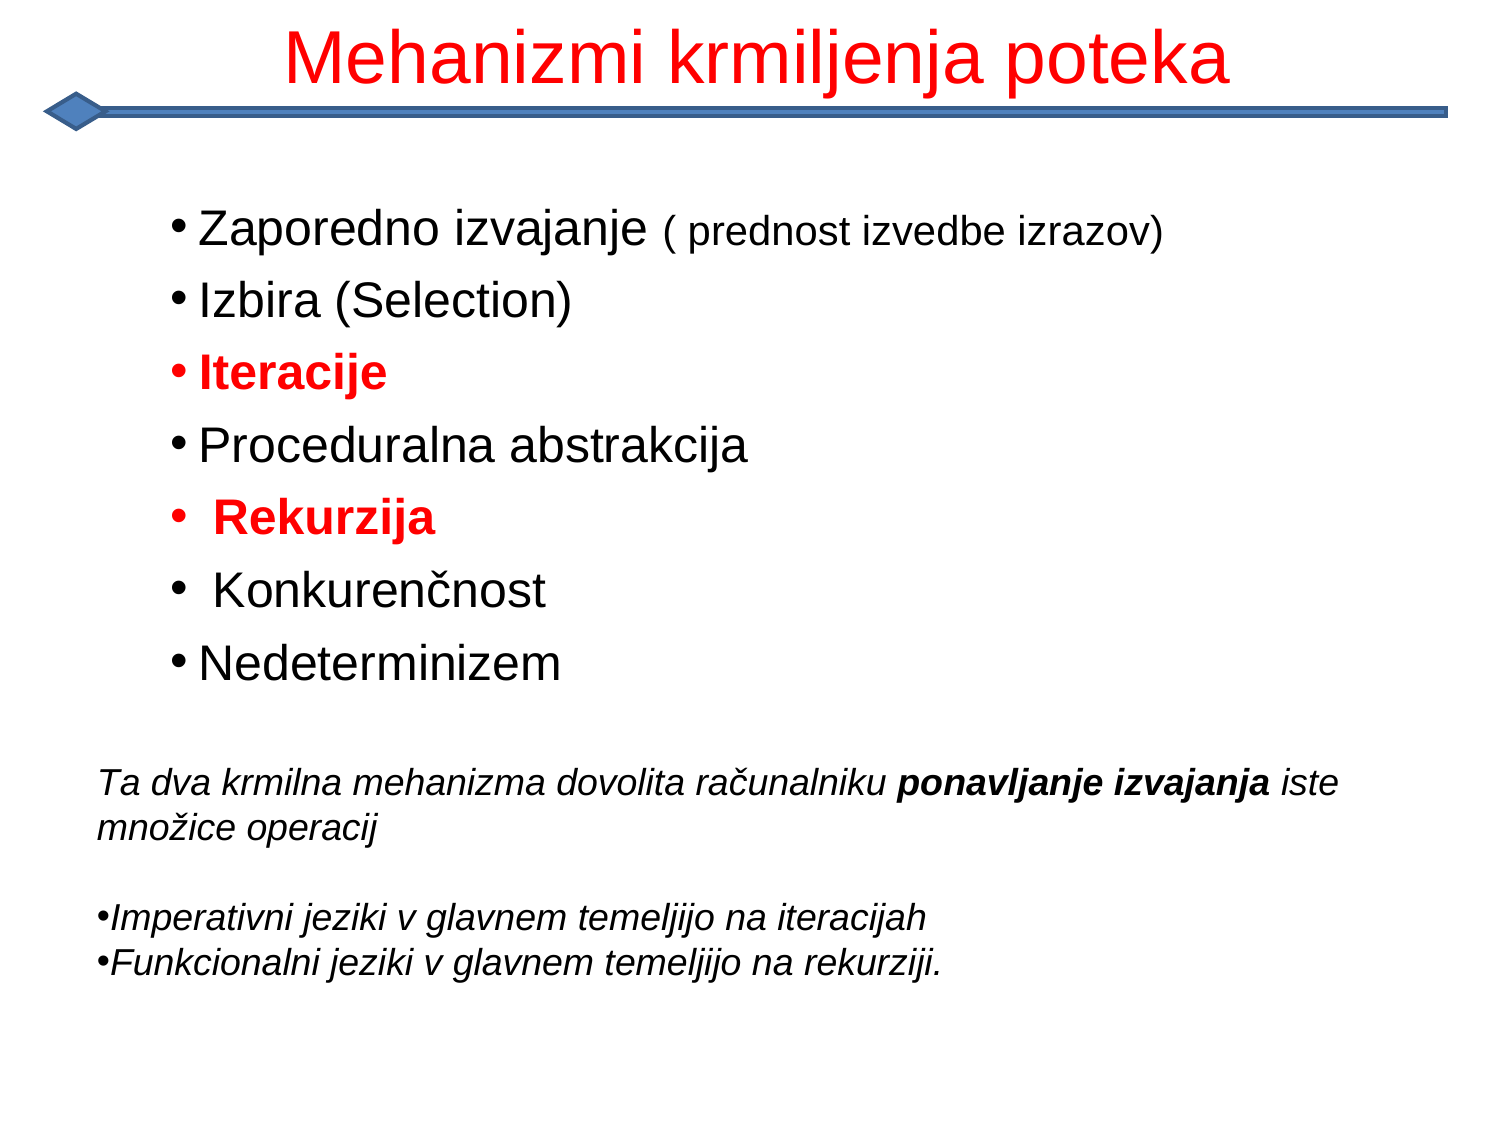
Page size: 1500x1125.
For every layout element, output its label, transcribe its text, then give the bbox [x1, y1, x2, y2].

title Mehanizmi krmiljenja poteka [82, 0, 1433, 108]
text_box Ta dva krmilna mehanizma dovolita računalniku ponavljanje izvajanja iste množice operacij Imperativni jeziki v glavnem temeljijo na iteracijah Funkcionalni jeziki v glavnem temeljijo na rekurziji. [82, 749, 1407, 991]
text_box Zaporedno izvajanje ( prednost izvedbe izrazov) Izbira (Selection) Iteracije Proceduralna abstrakcija Rekurzija Konkurenčnost Nedeterminizem [140, 187, 1325, 698]
